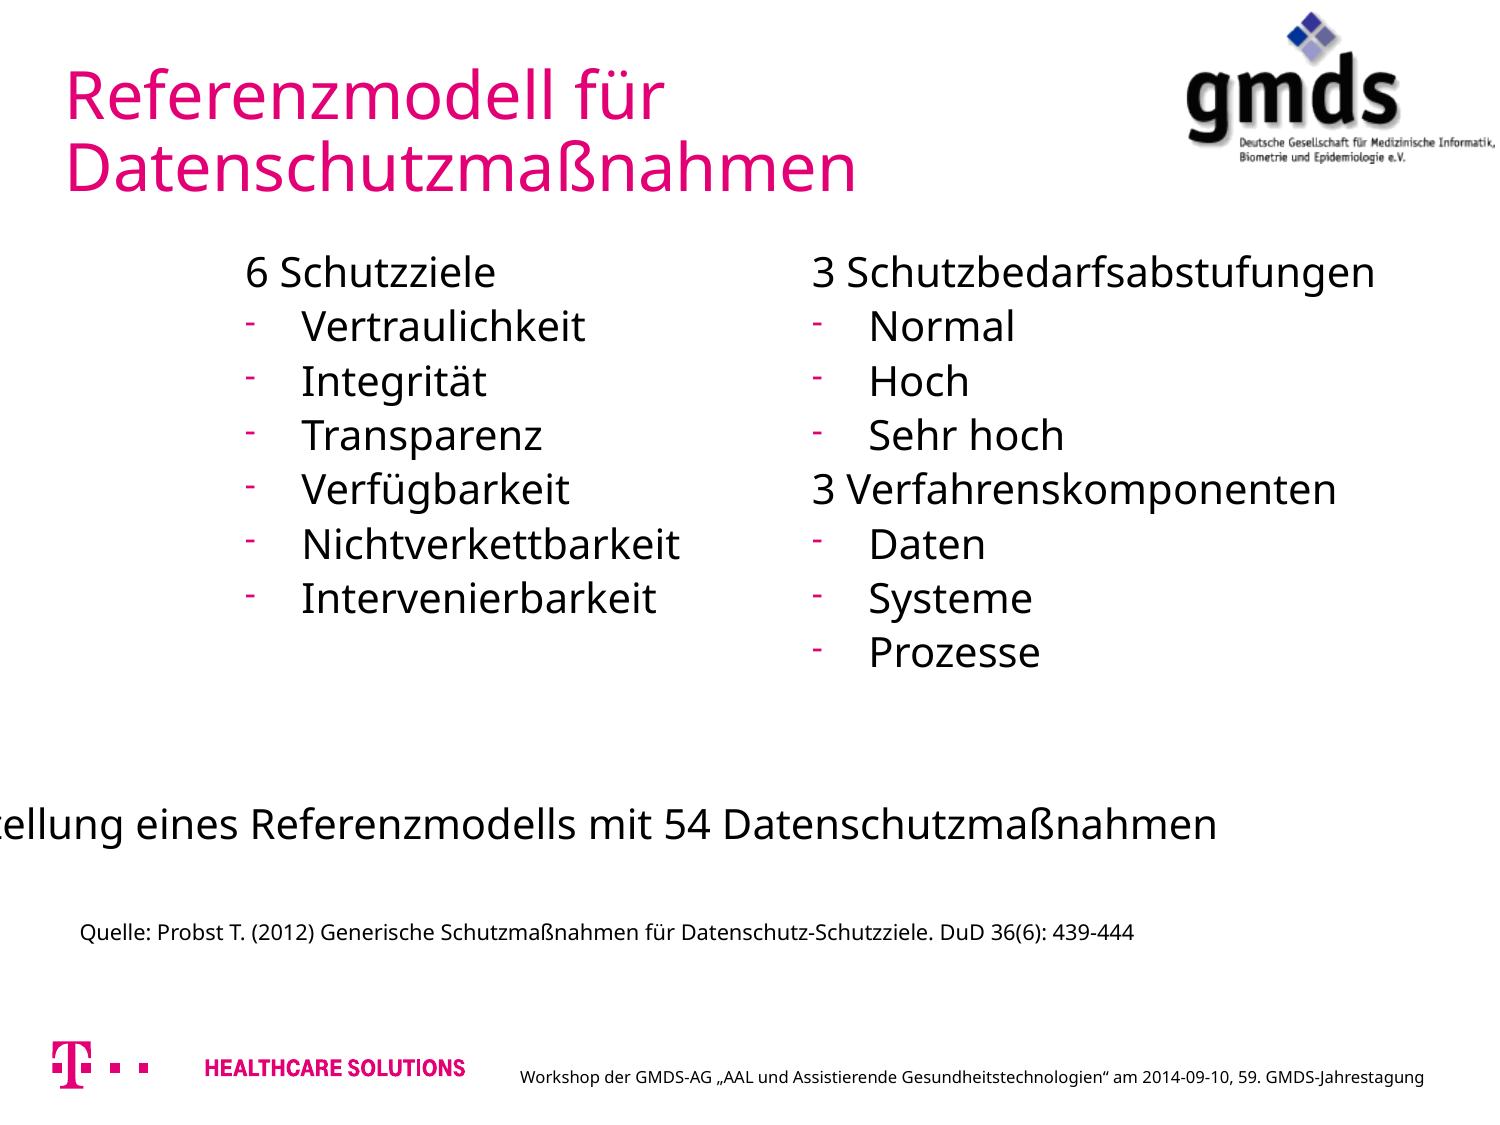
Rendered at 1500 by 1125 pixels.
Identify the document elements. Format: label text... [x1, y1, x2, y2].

text_box Quelle: Probst T. (2012) Generische Schutzmaßnahmen für Datenschutz-Schutzziele. DuD 36(6): 439-444 [64, 899, 1273, 953]
list 6 Schutzziele Vertraulichkeit Integrität Transparenz Verfügbarkeit Nichtverkettbarkeit Intervenierbarkeit [230, 244, 797, 790]
picture [1181, 8, 1495, 164]
text_box Workshop der GMDS-AG „AAL und Assistierende Gesundheitstechnologien“ am 2014-09-10, 59. GMDS-Jahrestagung [520, 1049, 1479, 1087]
text_box  Erstellung eines Referenzmodells mit 54 Datenschutzmaßnahmen [0, 790, 1234, 856]
title Referenzmodell für Datenschutzmaßnahmen [50, 54, 1444, 123]
list 3 Schutzbedarfsabstufungen Normal Hoch Sehr hoch 3 Verfahrenskomponenten Daten Systeme Prozesse [797, 244, 1475, 806]
